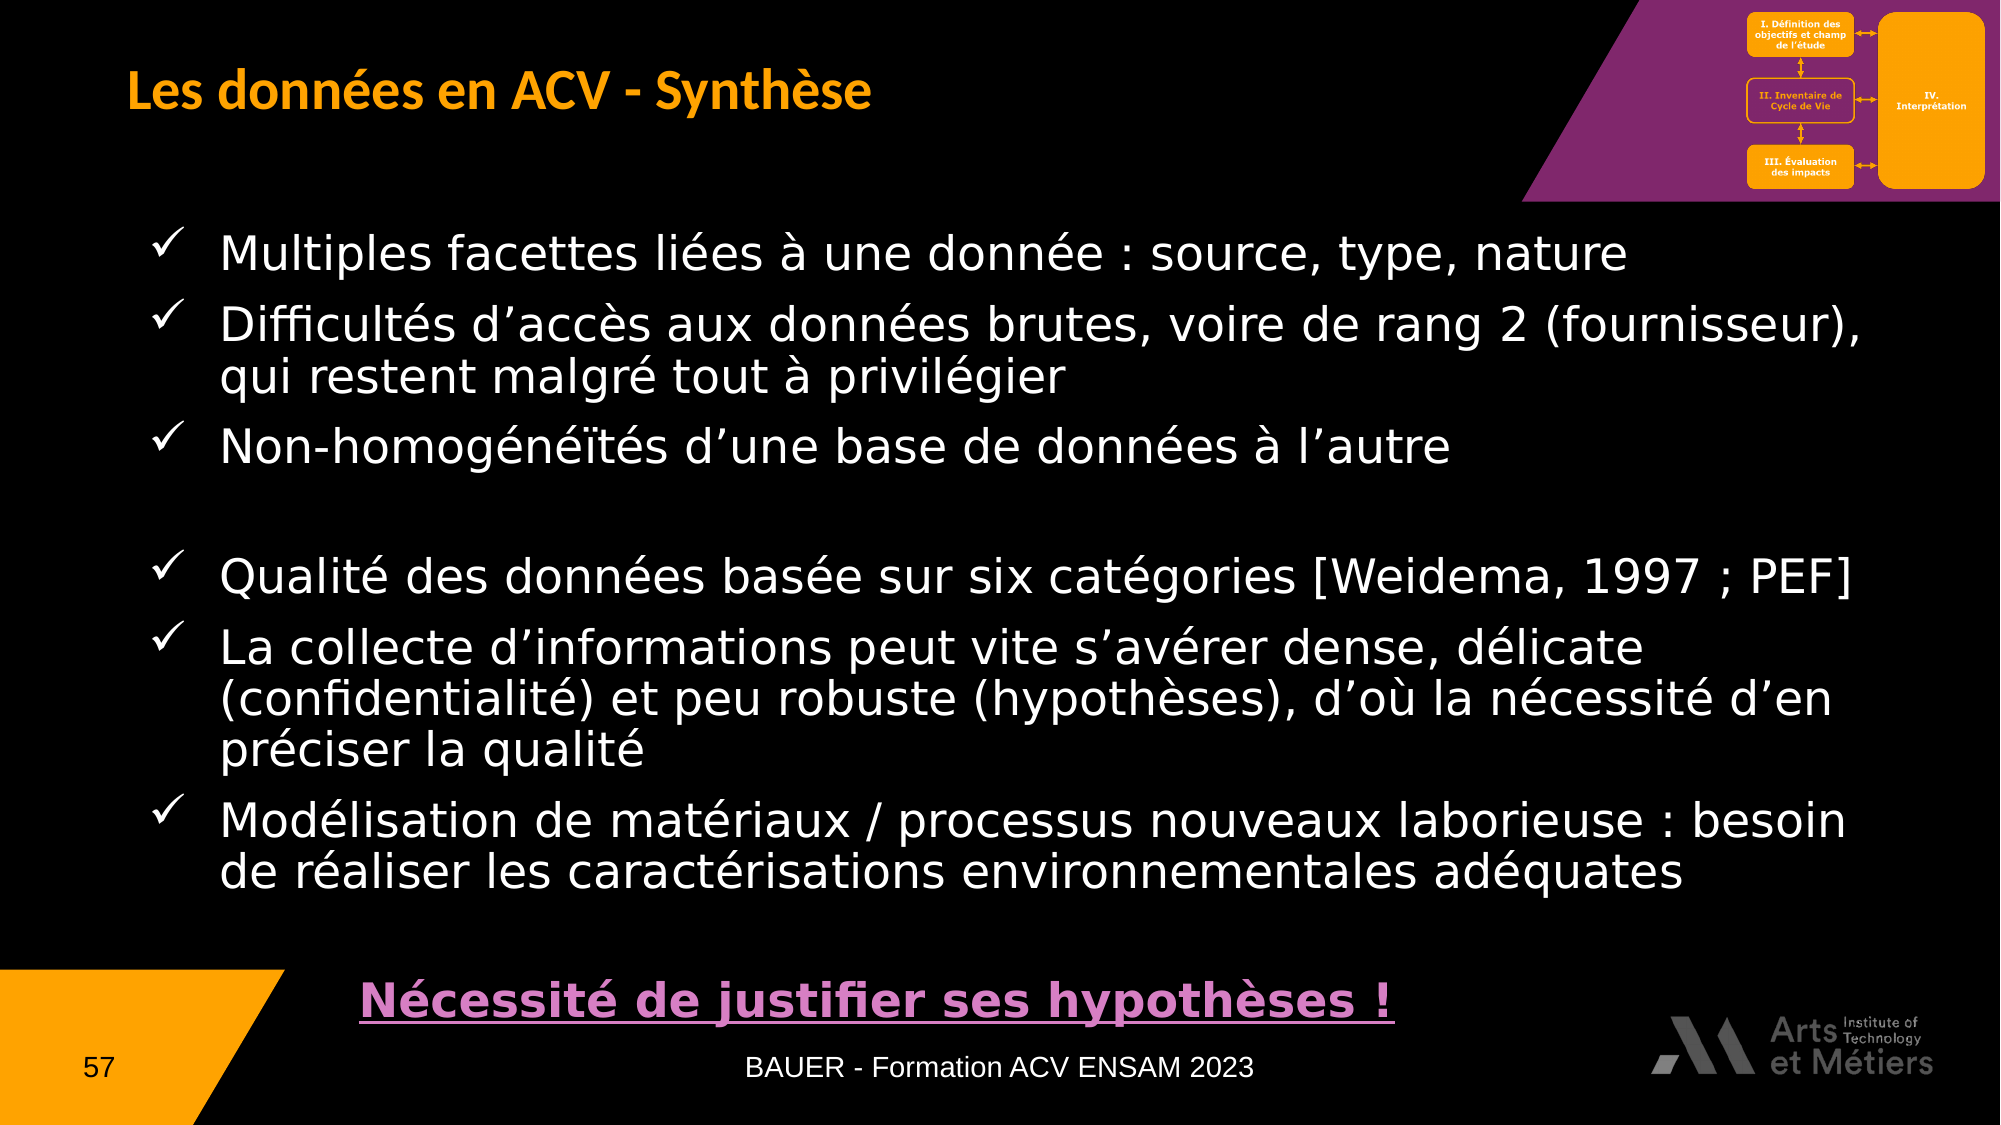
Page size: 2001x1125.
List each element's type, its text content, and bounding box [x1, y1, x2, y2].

text_box Multiples facettes liées à une donnée : source, type, nature Difficultés d’accès aux données brutes, voire de rang 2 (fournisseur), qui restent malgré tout à privilégier Non-homogénéïtés d’une base de données à l’autre Qualité des données basée sur six catégories [Weidema, 1997 ; PEF] La collecte d’informations peut vite s’avérer dense, délicate (confidentialité) et peu robuste (hypothèses), d’où la nécessité d’en préciser la qualité Modélisation de matériaux / processus nouveaux laborieuse : besoin de réaliser les caractérisations environnementales adéquates Nécessité de justifier ses hypothèses ! [133, 222, 1888, 1052]
picture [1631, 997, 1952, 1093]
picture [1746, 12, 1985, 189]
title Les données en ACV - Synthèse [112, 51, 1252, 166]
